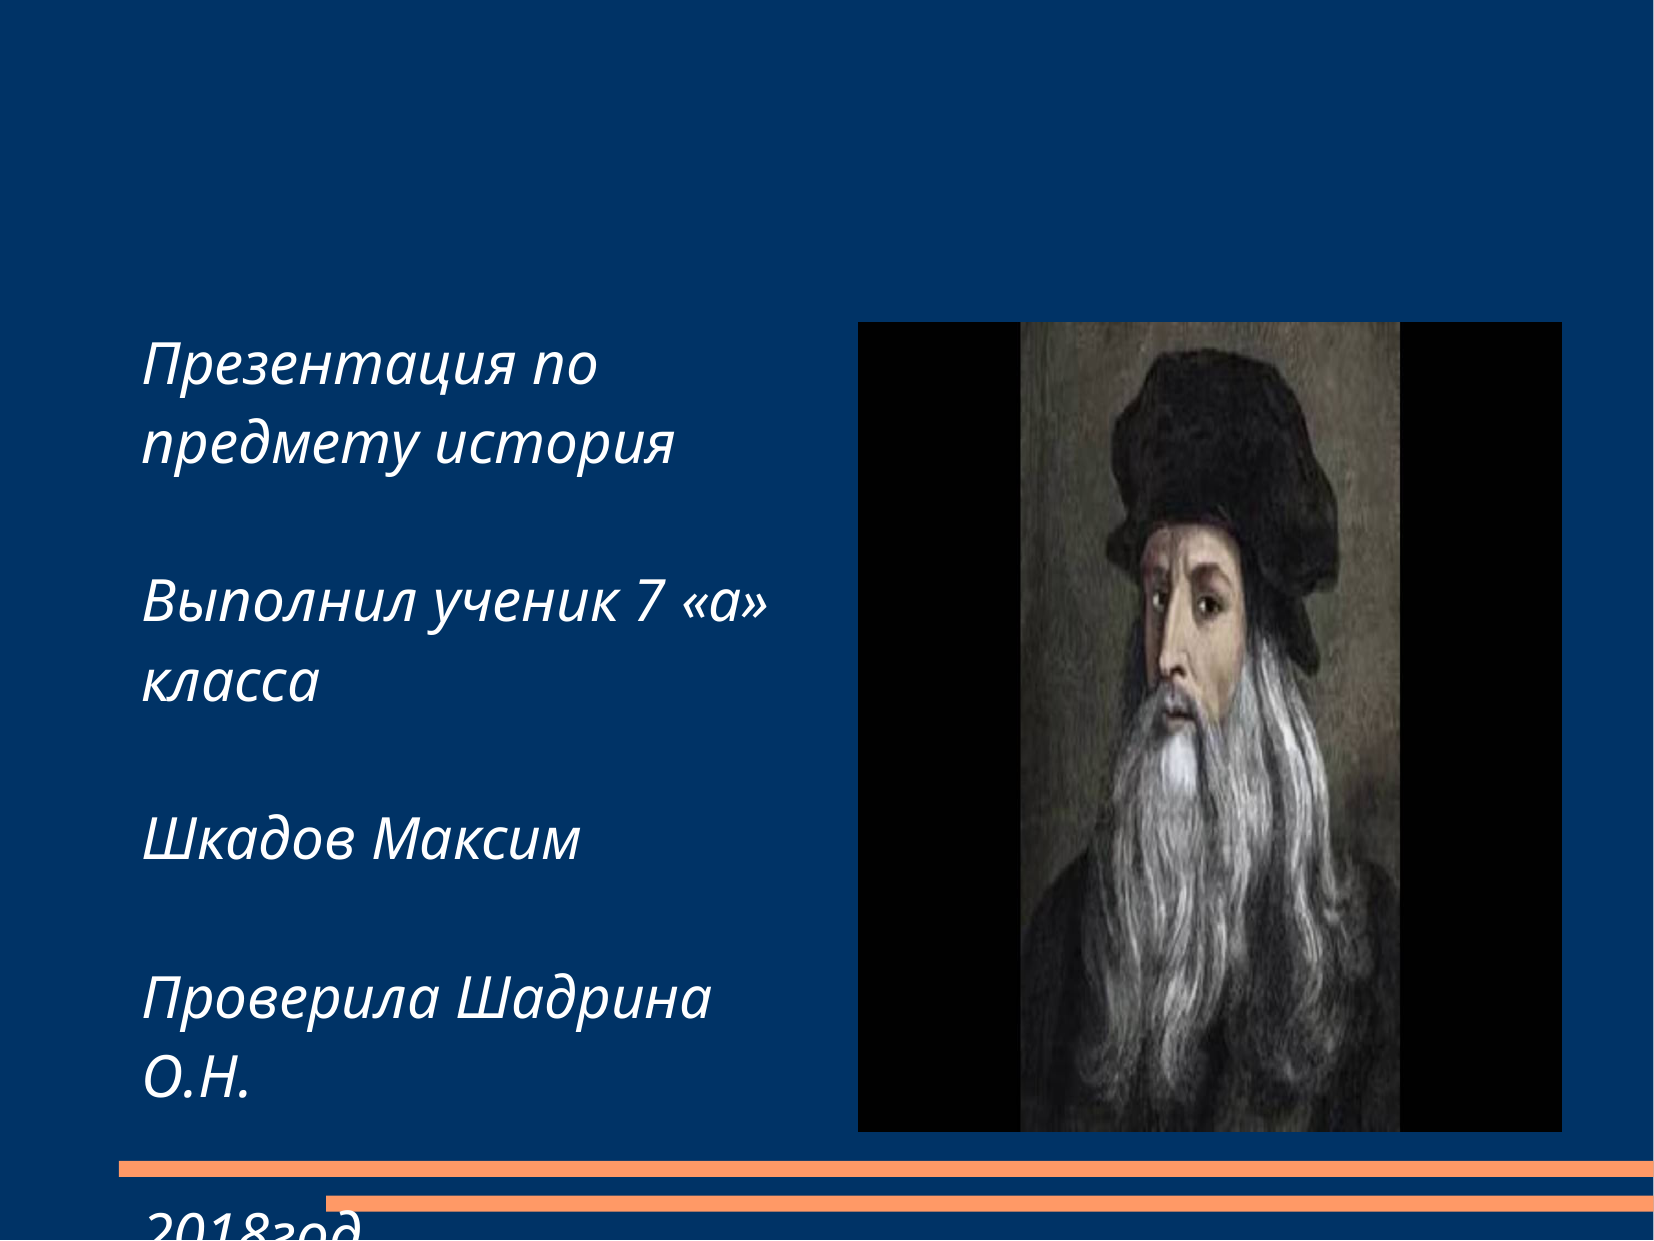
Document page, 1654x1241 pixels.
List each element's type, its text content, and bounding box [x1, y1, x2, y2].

picture [858, 322, 1562, 1132]
list Презентация по предмету история Выполнил ученик 7 «а» класса Шкадов Максим Проверила Шадрина О.Н. 2018год. [141, 322, 824, 1160]
